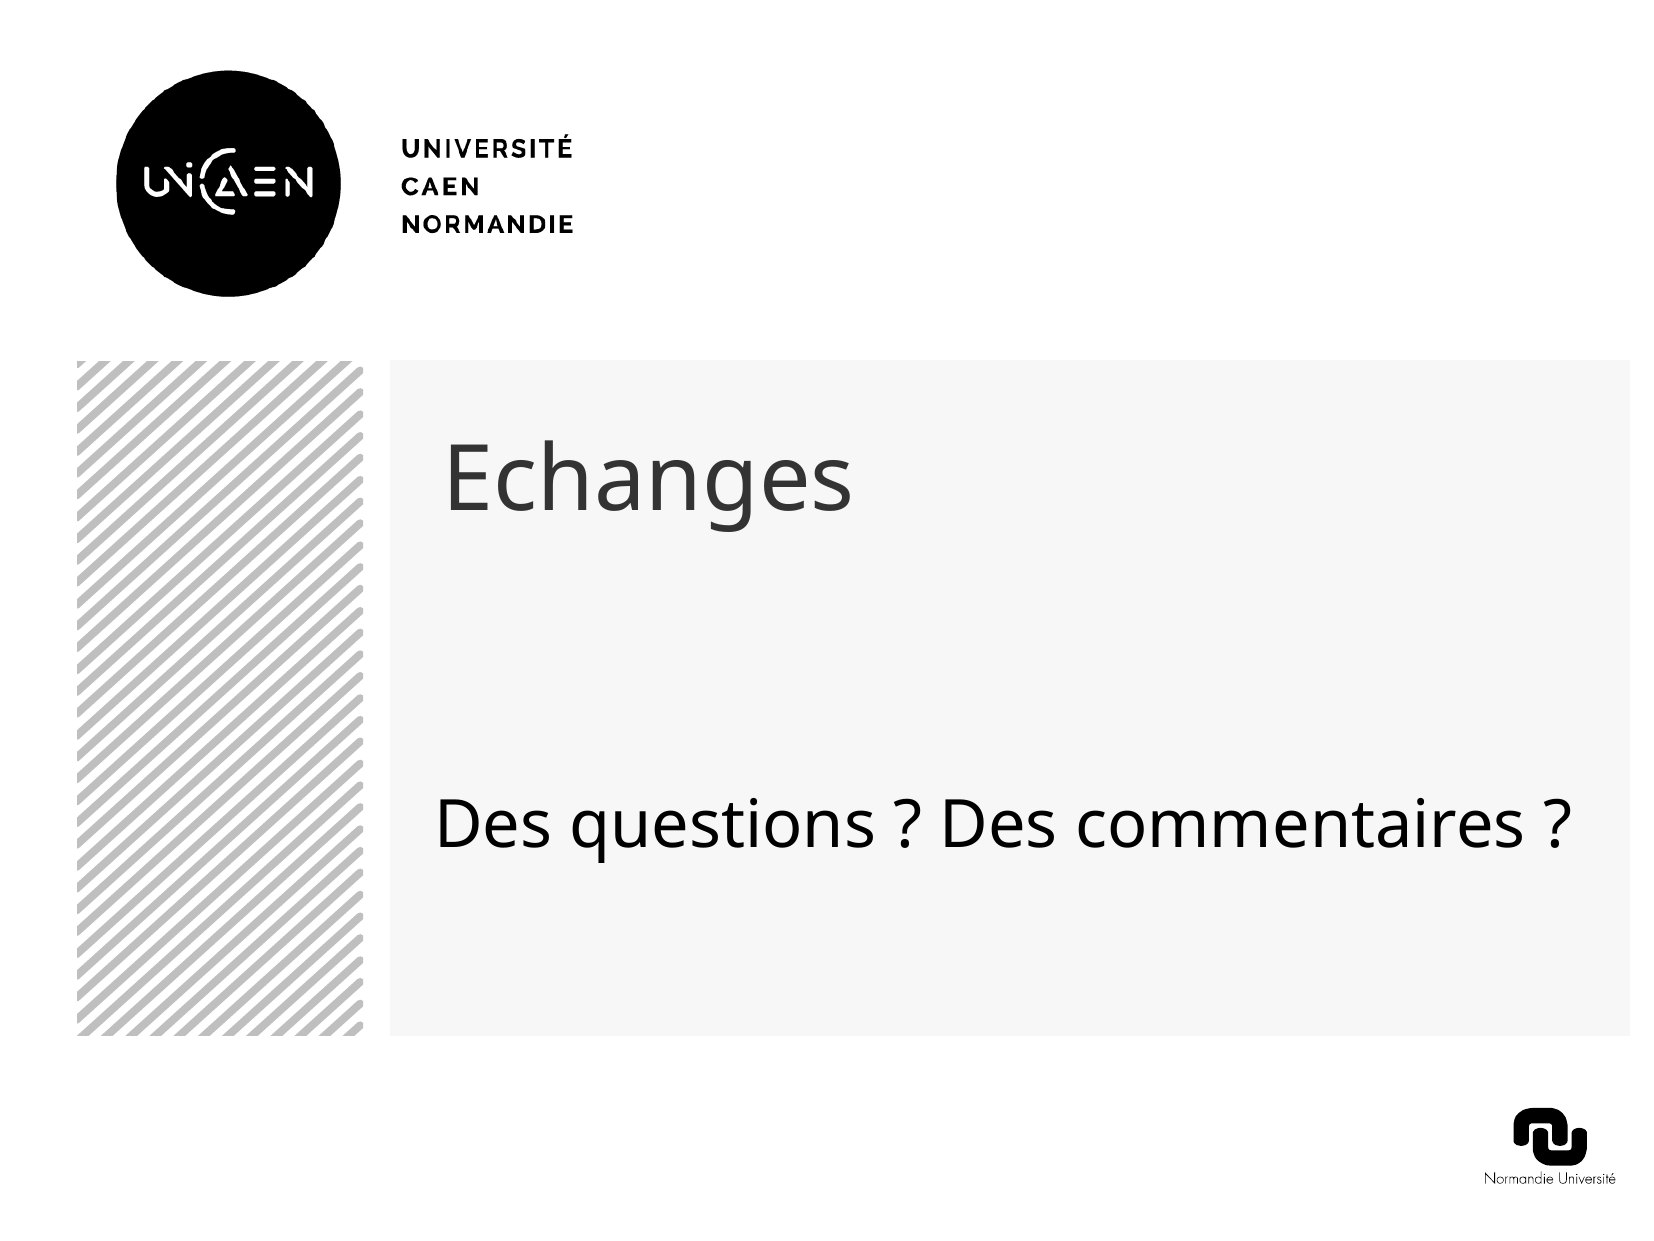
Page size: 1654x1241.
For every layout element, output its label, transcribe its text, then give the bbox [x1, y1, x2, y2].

picture [383, 20, 592, 347]
picture [69, 20, 351, 347]
title Echanges [383, 360, 1625, 591]
subtitle Des questions ? Des commentaires ? [383, 602, 1625, 1042]
